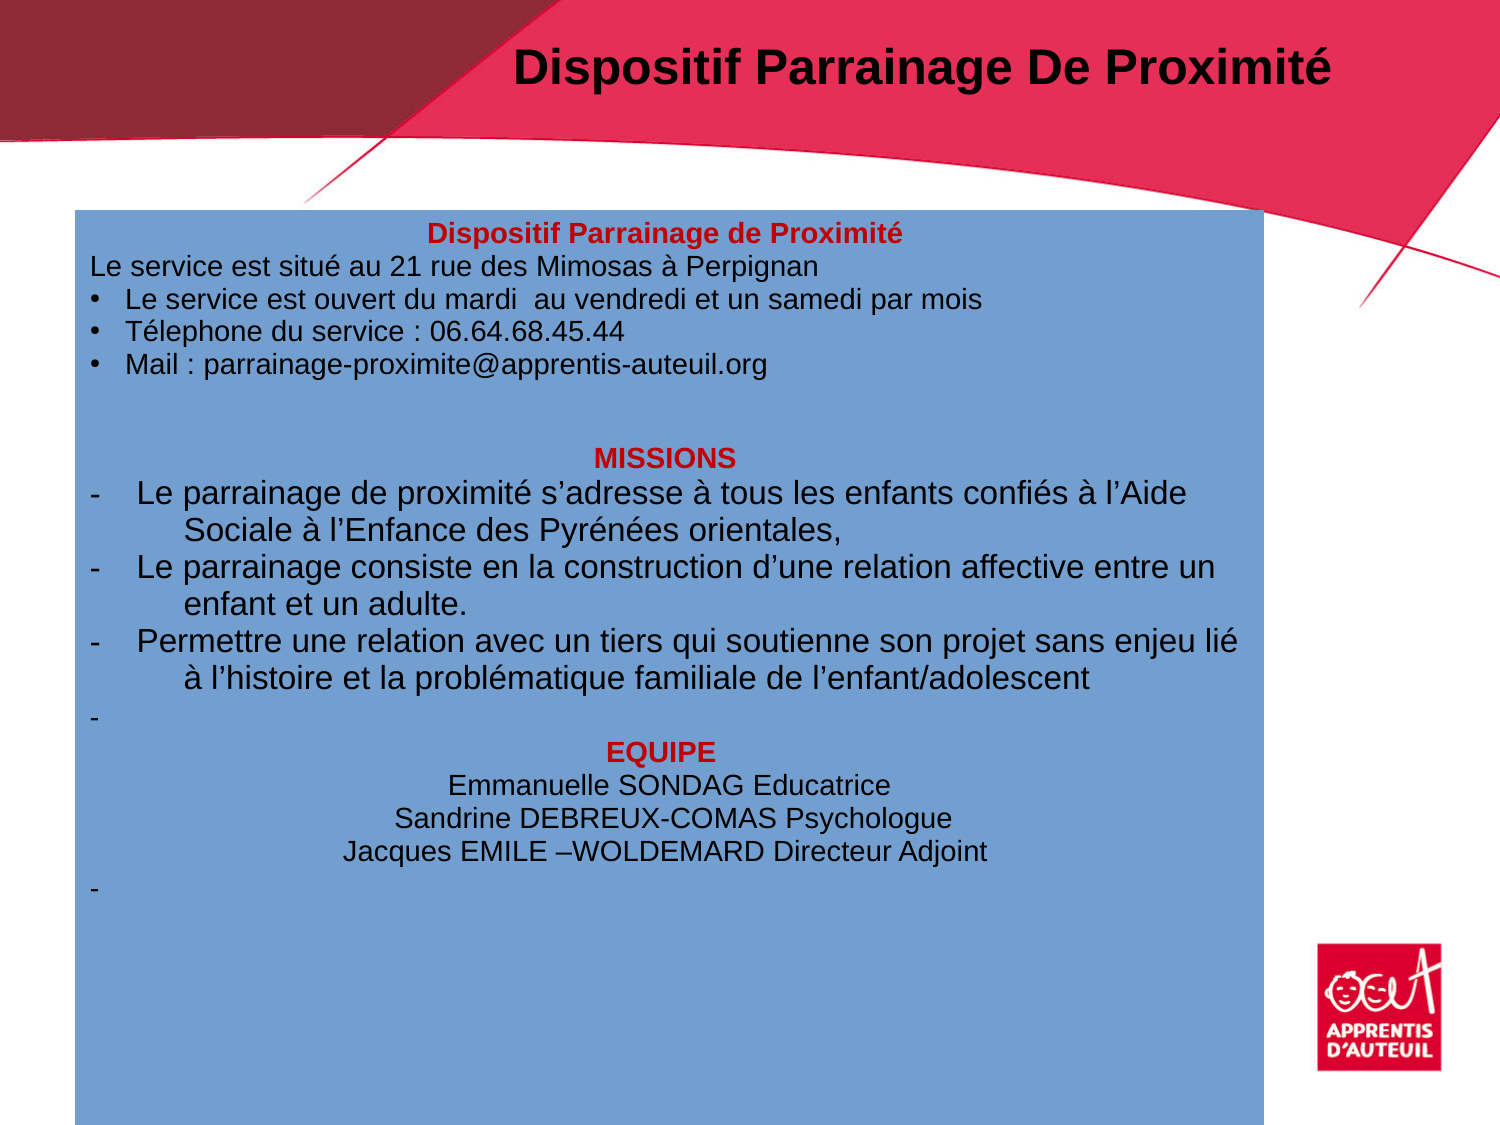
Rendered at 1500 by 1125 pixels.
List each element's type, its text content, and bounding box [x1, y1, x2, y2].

table_cell [75, 1104, 1264, 1125]
table_header Dispositif Parrainage de Proximité Le service est situé au 21 rue des Mimosas à Perpignan Le service est ouvert du mardi au vendredi et un samedi par mois Télephone du service : 06.64.68.45.44 Mail : parrainage-proximite@apprentis-auteuil.org [75, 210, 1264, 434]
table_cell MISSIONS Le parrainage de proximité s’adresse à tous les enfants confiés à l’Aide Sociale à l’Enfance des Pyrénées orientales, Le parrainage consiste en la construction d’une relation affective entre un enfant et un adulte. Permettre une relation avec un tiers qui soutienne son projet sans enjeu lié à l’histoire et la problématique familiale de l’enfant/adolescent EQUIPE Emmanuelle SONDAG Educatrice Sandrine DEBREUX-COMAS Psychologue Jacques EMILE –WOLDEMARD Directeur Adjoint [75, 434, 1264, 1104]
text_box Dispositif Parrainage De Proximité [443, 26, 1417, 103]
